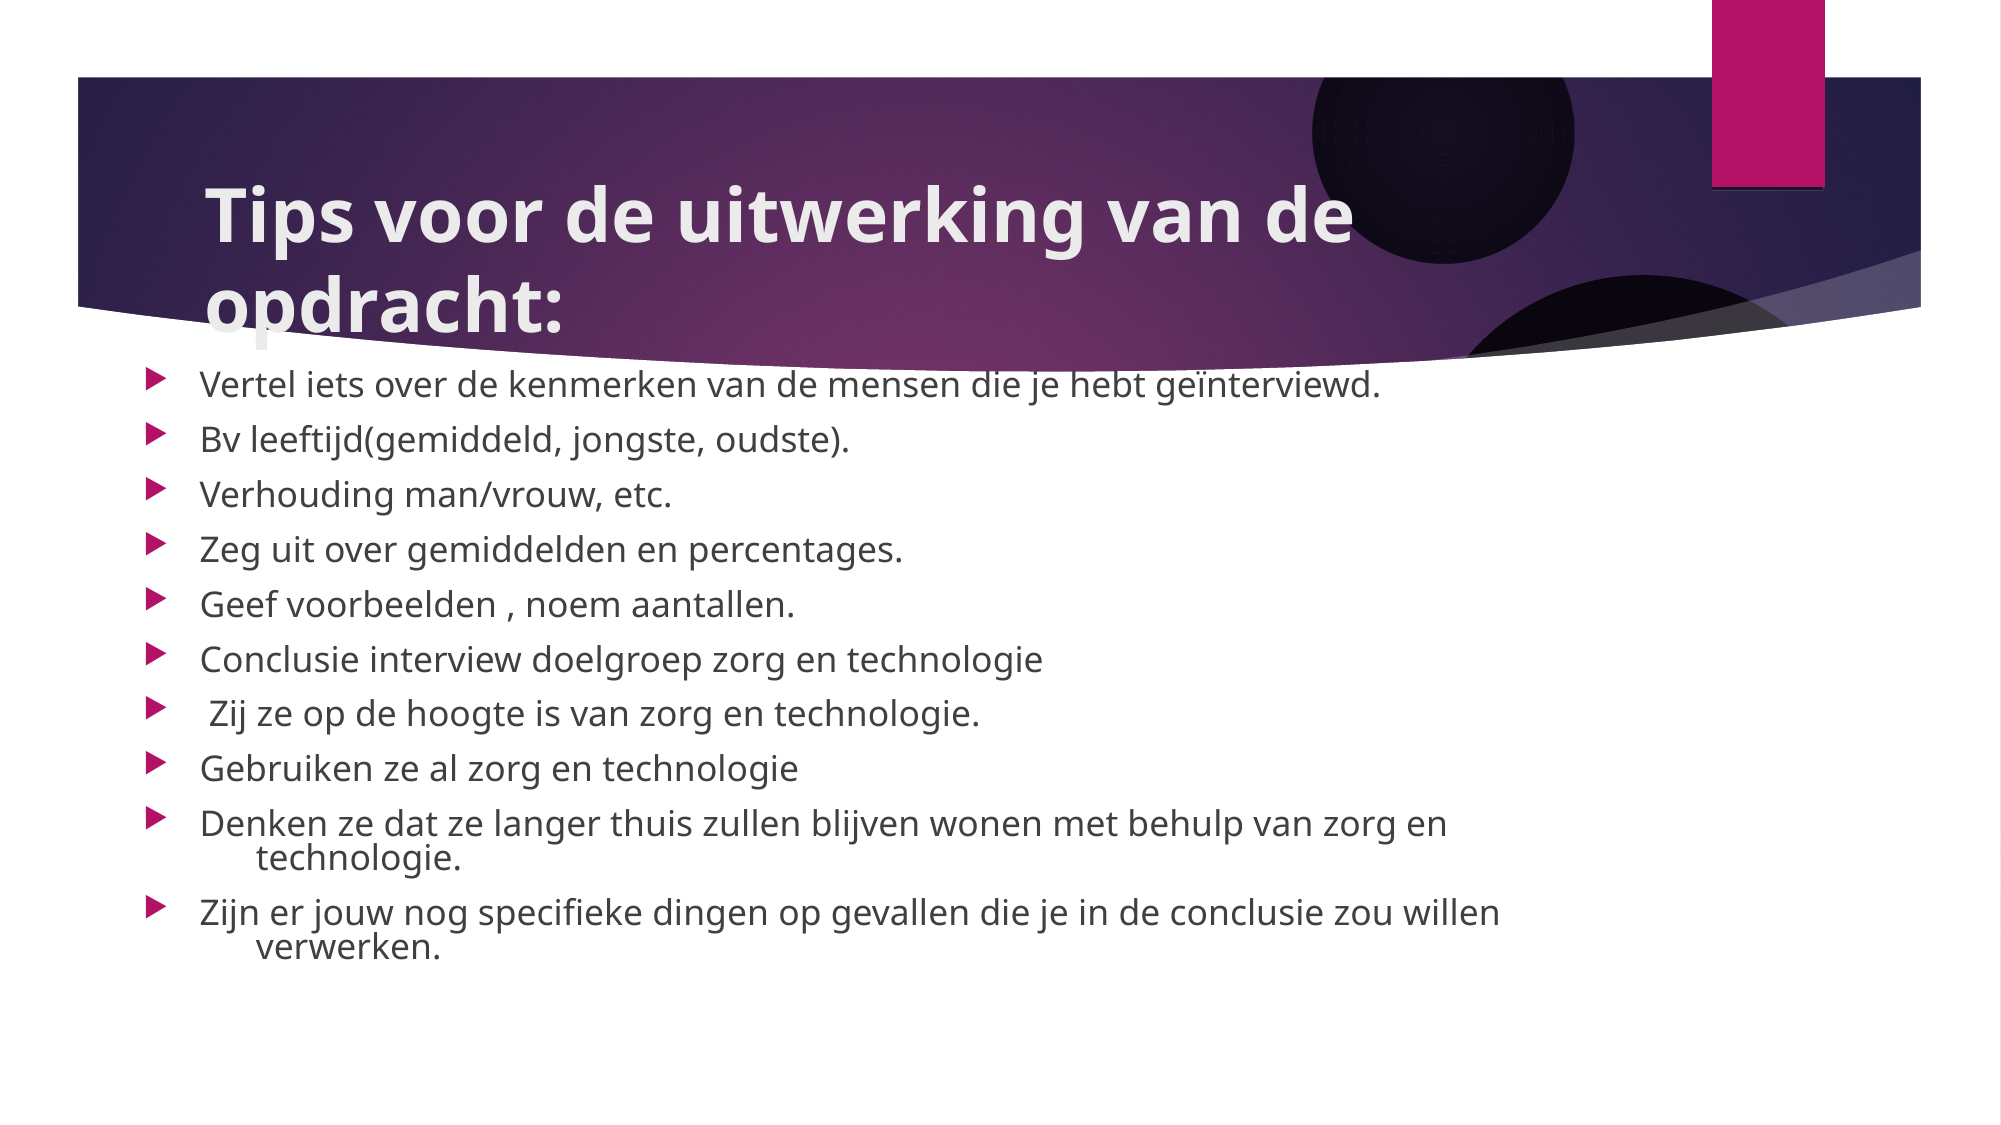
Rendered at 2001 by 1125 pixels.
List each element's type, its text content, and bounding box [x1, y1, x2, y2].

list Vertel iets over de kenmerken van de mensen die je hebt geïnterviewd. Bv leeftijd(gemiddeld, jongste, oudste). Verhouding man/vrouw, etc. Zeg uit over gemiddelden en percentages. Geef voorbeelden , noem aantallen. Conclusie interview doelgroep zorg en technologie Zij ze op de hoogte is van zorg en technologie. Gebruiken ze al zorg en technologie Denken ze dat ze langer thuis zullen blijven wonen met behulp van zorg en technologie. Zijn er jouw nog specifieke dingen op gevallen die je in de conclusie zou willen verwerken. [128, 363, 1638, 988]
title Tips voor de uitwerking van de opdracht: [189, 159, 1627, 276]
